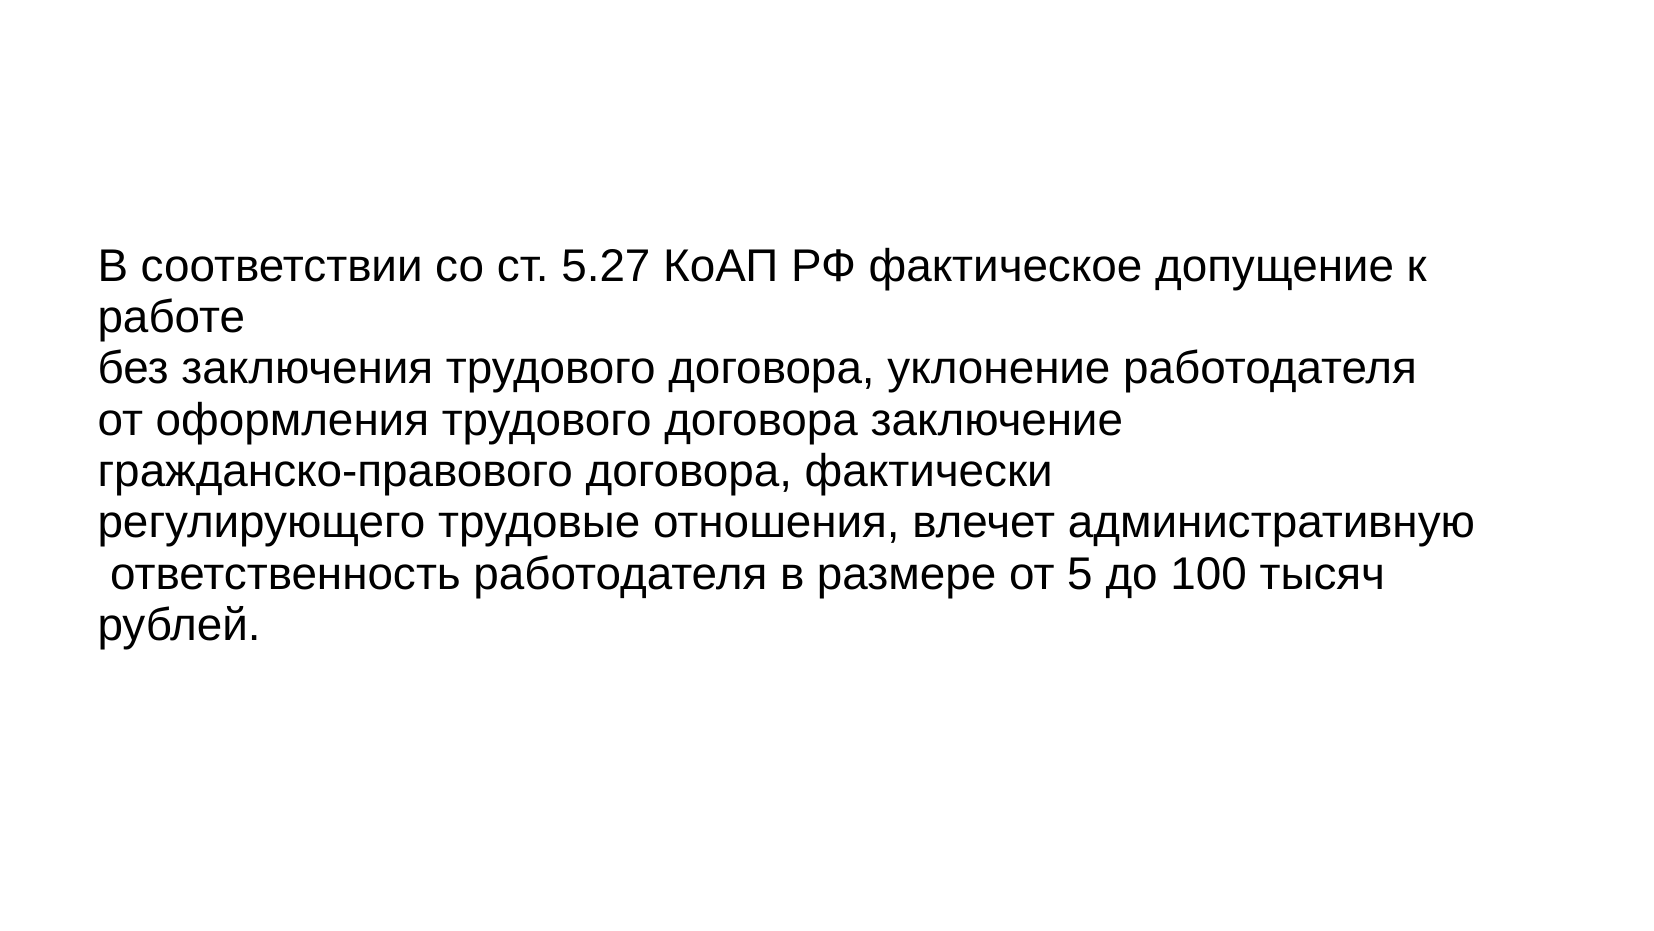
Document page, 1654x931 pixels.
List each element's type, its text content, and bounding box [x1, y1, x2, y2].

text_box В соответствии со ст. 5.27 КоАП РФ фактическое допущение к работе без заключения трудового договора, уклонение работодателя от оформления трудового договора заключение гражданско-правового договора, фактически регулирующего трудовые отношения, влечет административную ответственность работодателя в размере от 5 до 100 тысяч рублей. [82, 232, 1571, 758]
